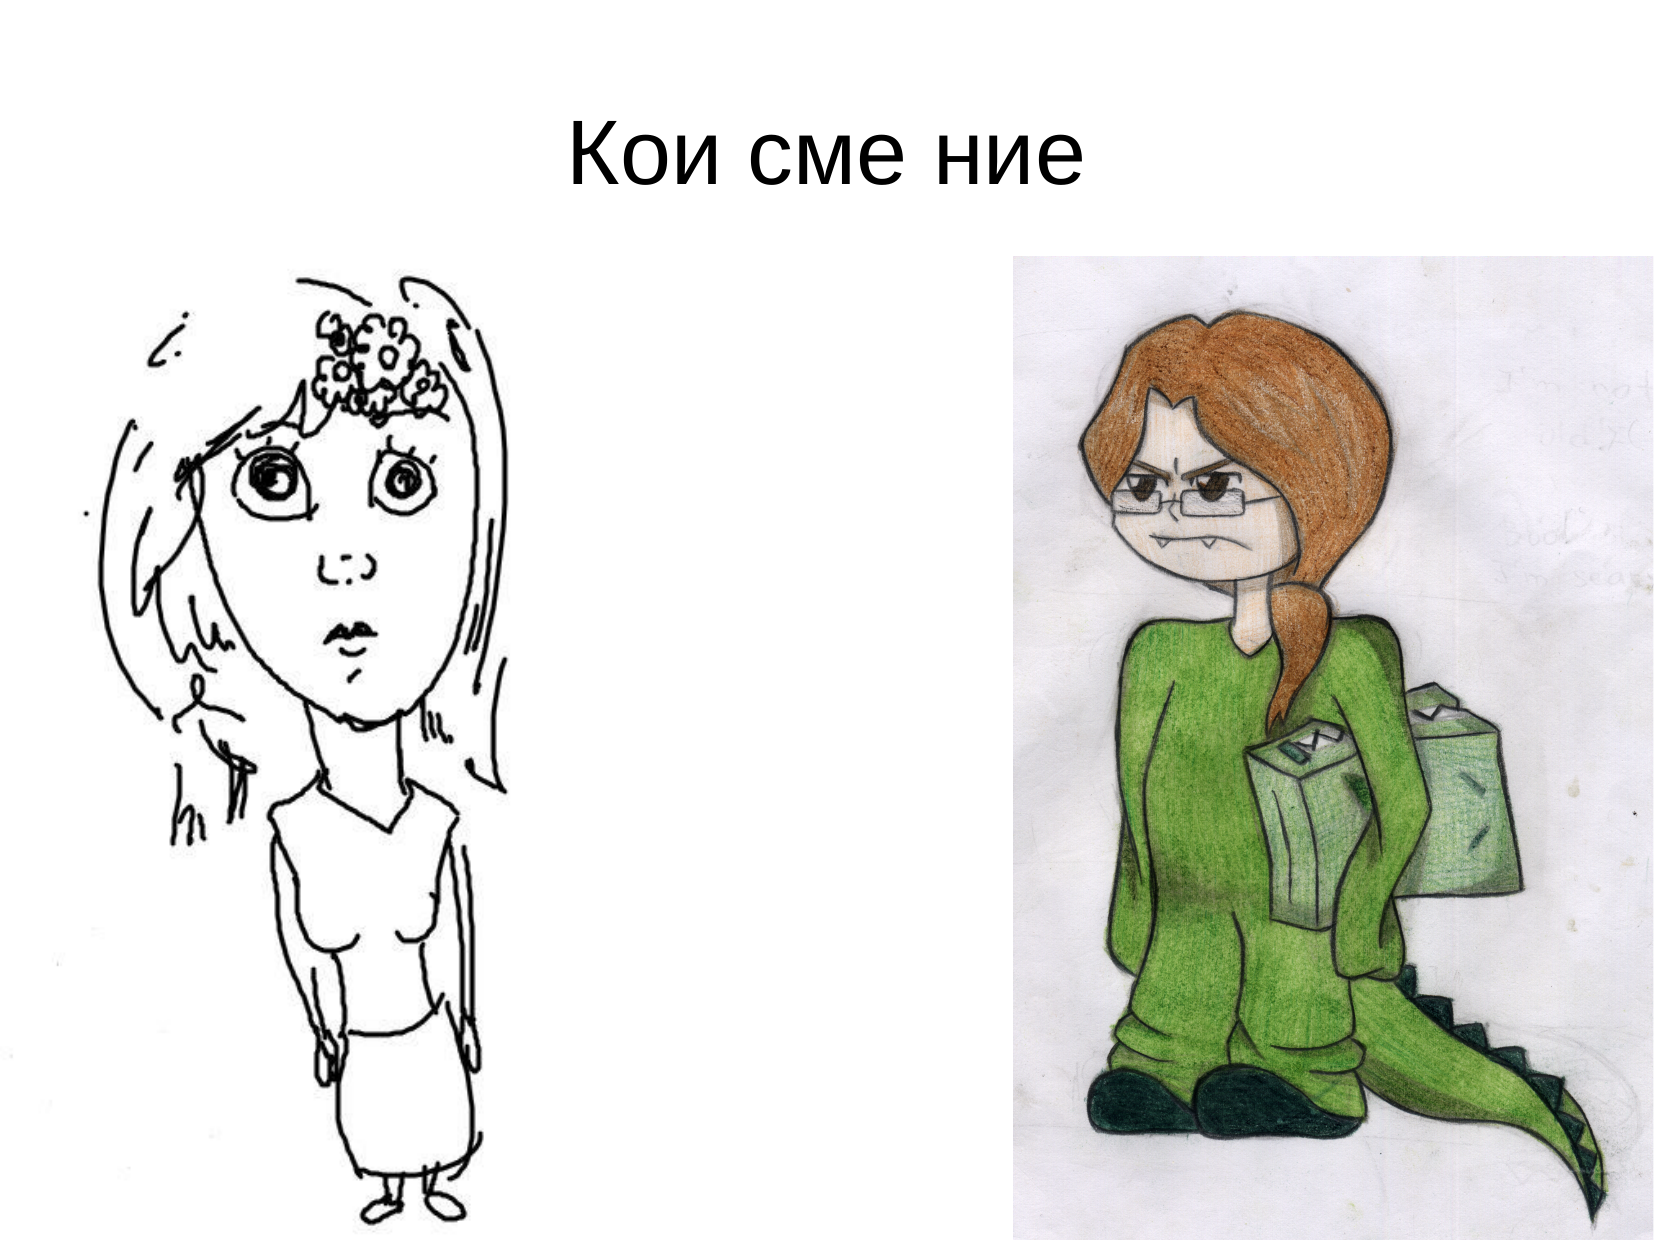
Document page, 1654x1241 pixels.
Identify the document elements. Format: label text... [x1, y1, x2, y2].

picture [1013, 256, 1654, 1240]
title Кои сме ние [82, 49, 1571, 257]
picture [0, 256, 721, 1241]
